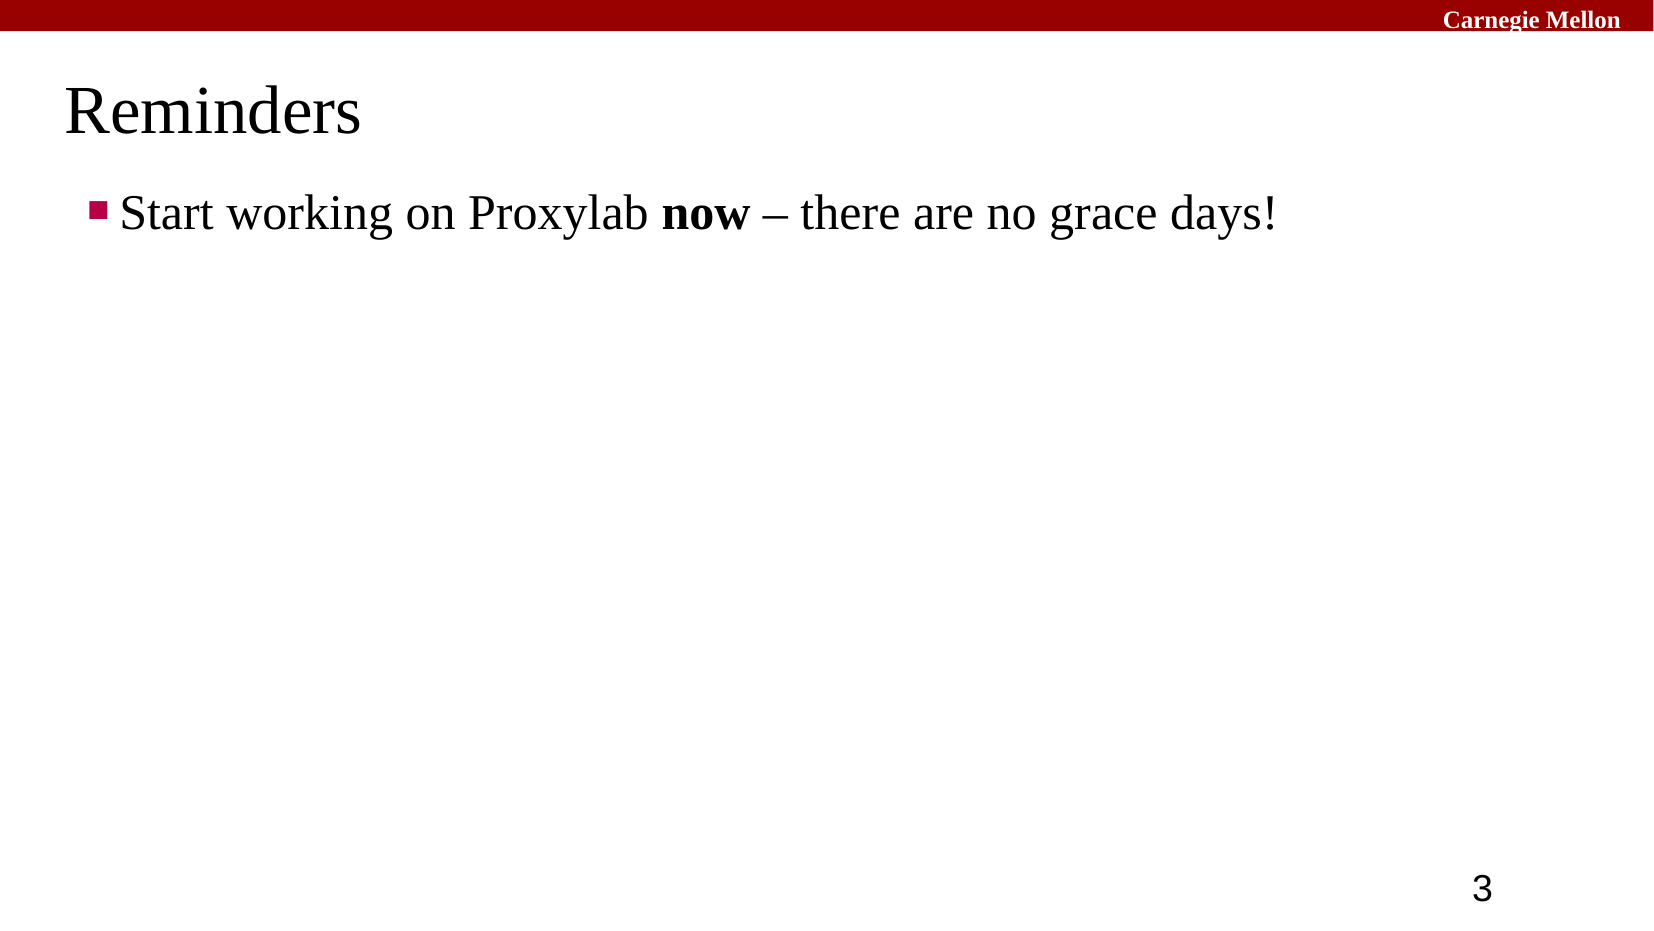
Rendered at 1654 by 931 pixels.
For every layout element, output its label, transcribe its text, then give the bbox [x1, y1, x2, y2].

title Reminders [64, 58, 1576, 163]
list Start working on Proxylab now – there are no grace days! [71, 184, 1576, 859]
